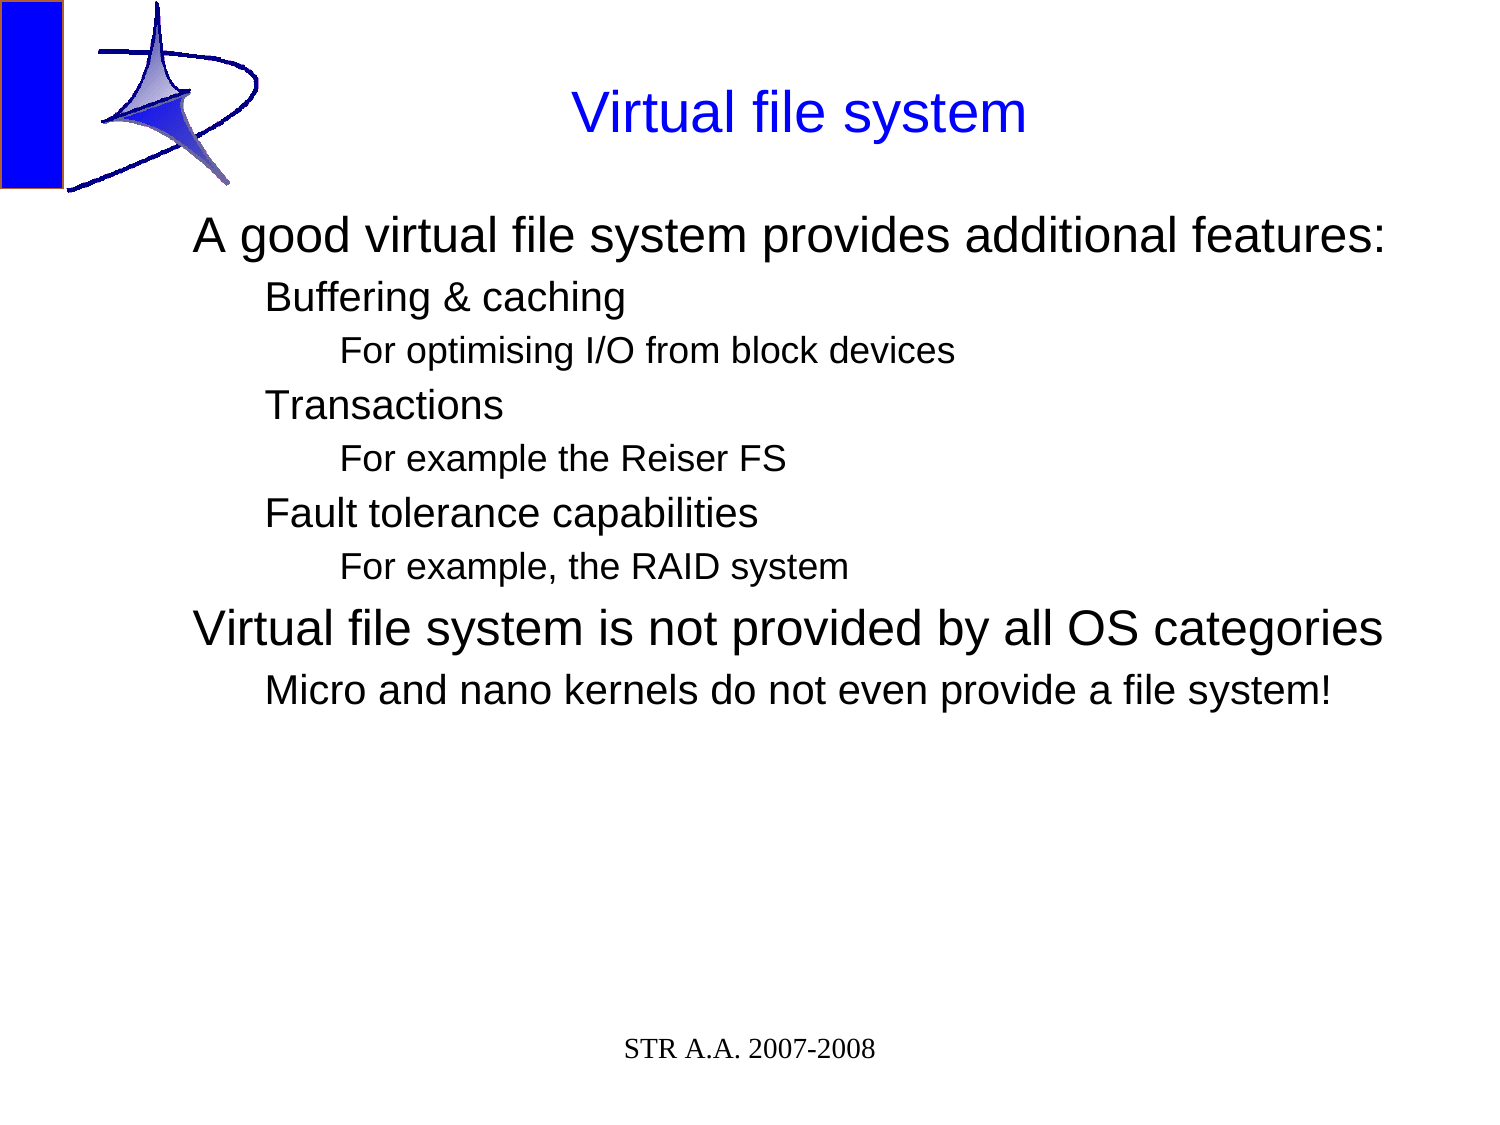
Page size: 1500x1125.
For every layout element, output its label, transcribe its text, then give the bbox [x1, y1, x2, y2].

list A good virtual file system provides additional features: Buffering & caching For optimising I/O from block devices Transactions For example the Reiser FS Fault tolerance capabilities For example, the RAID system Virtual file system is not provided by all OS categories Micro and nano kernels do not even provide a file system! [174, 199, 1425, 963]
picture [62, 0, 263, 197]
title Virtual file system [174, 61, 1425, 164]
